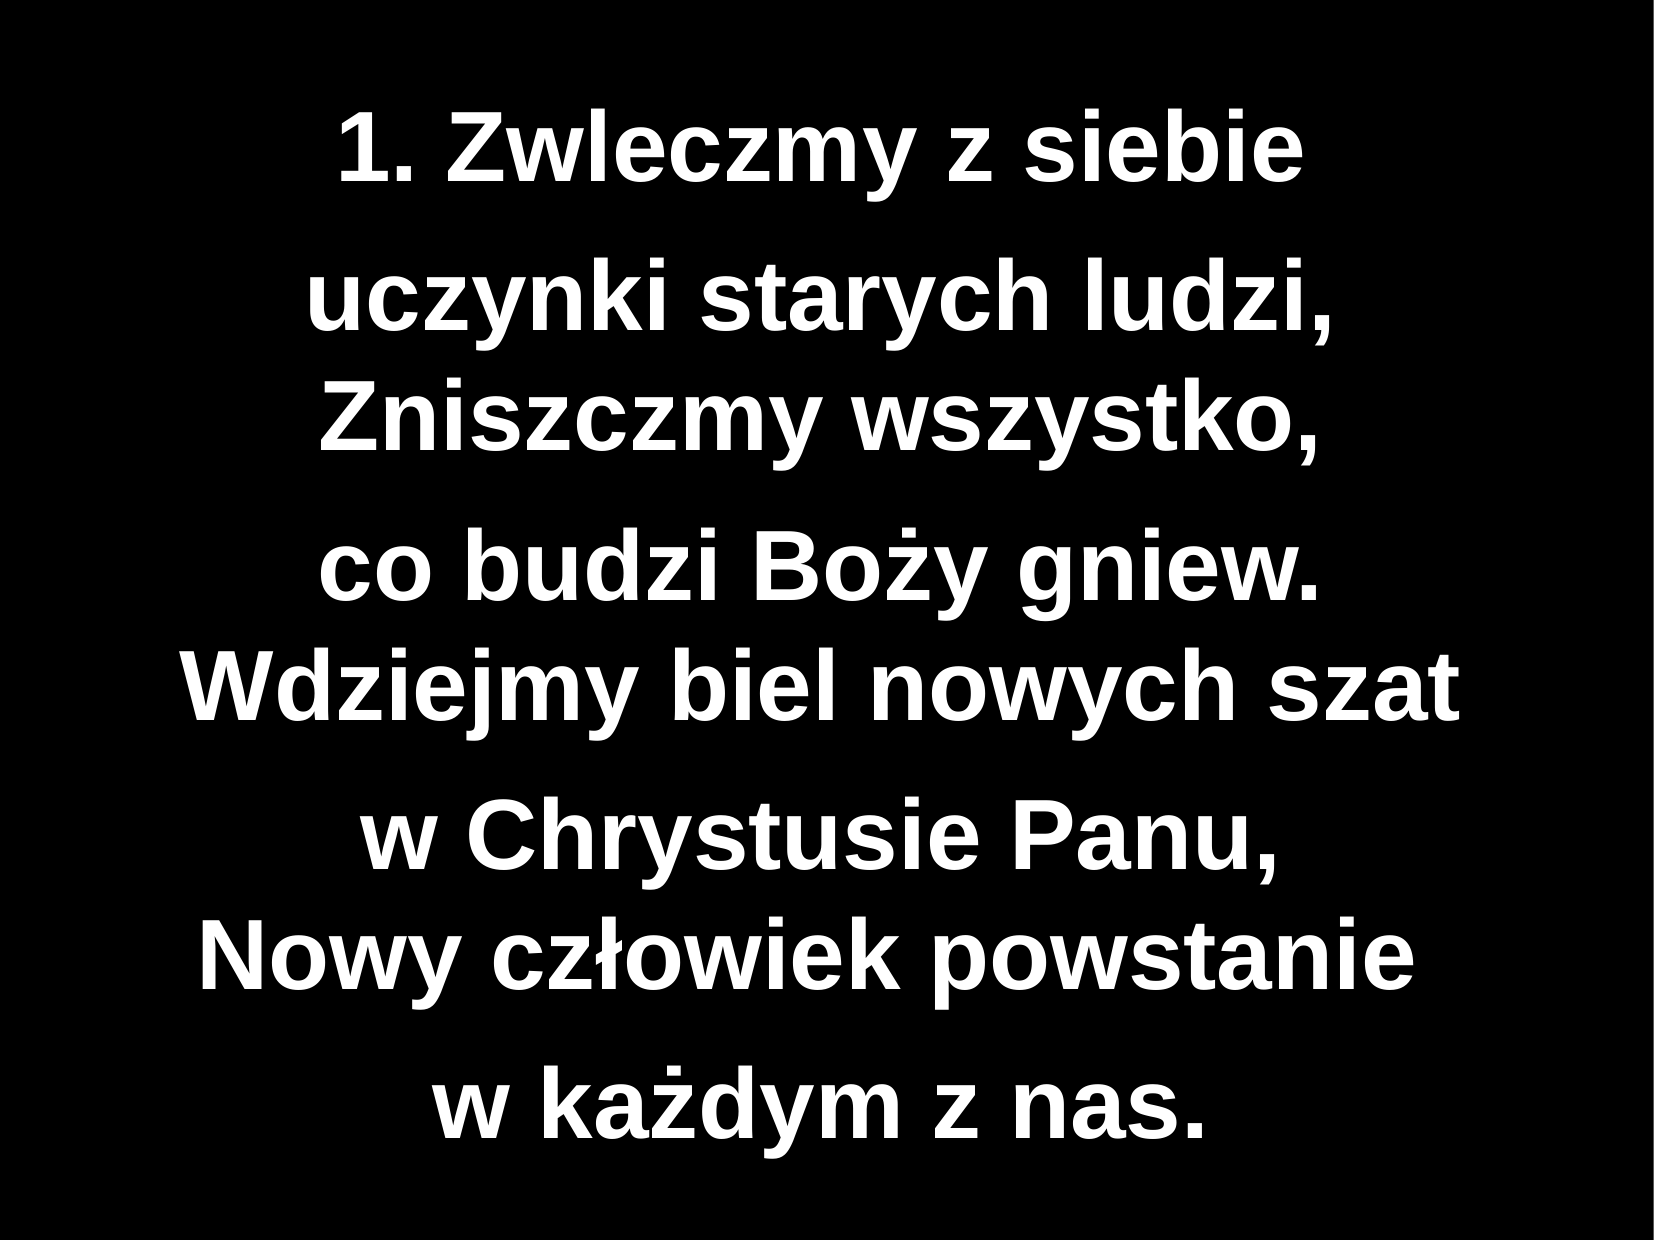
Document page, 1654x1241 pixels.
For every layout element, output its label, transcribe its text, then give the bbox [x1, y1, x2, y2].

subtitle 1. Zwleczmy z siebie uczynki starych ludzi, Zniszczmy wszystko, co budzi Boży gniew. Wdziejmy biel nowych szat w Chrystusie Panu, Nowy człowiek powstanie w każdym z nas. [0, 76, 1642, 1164]
